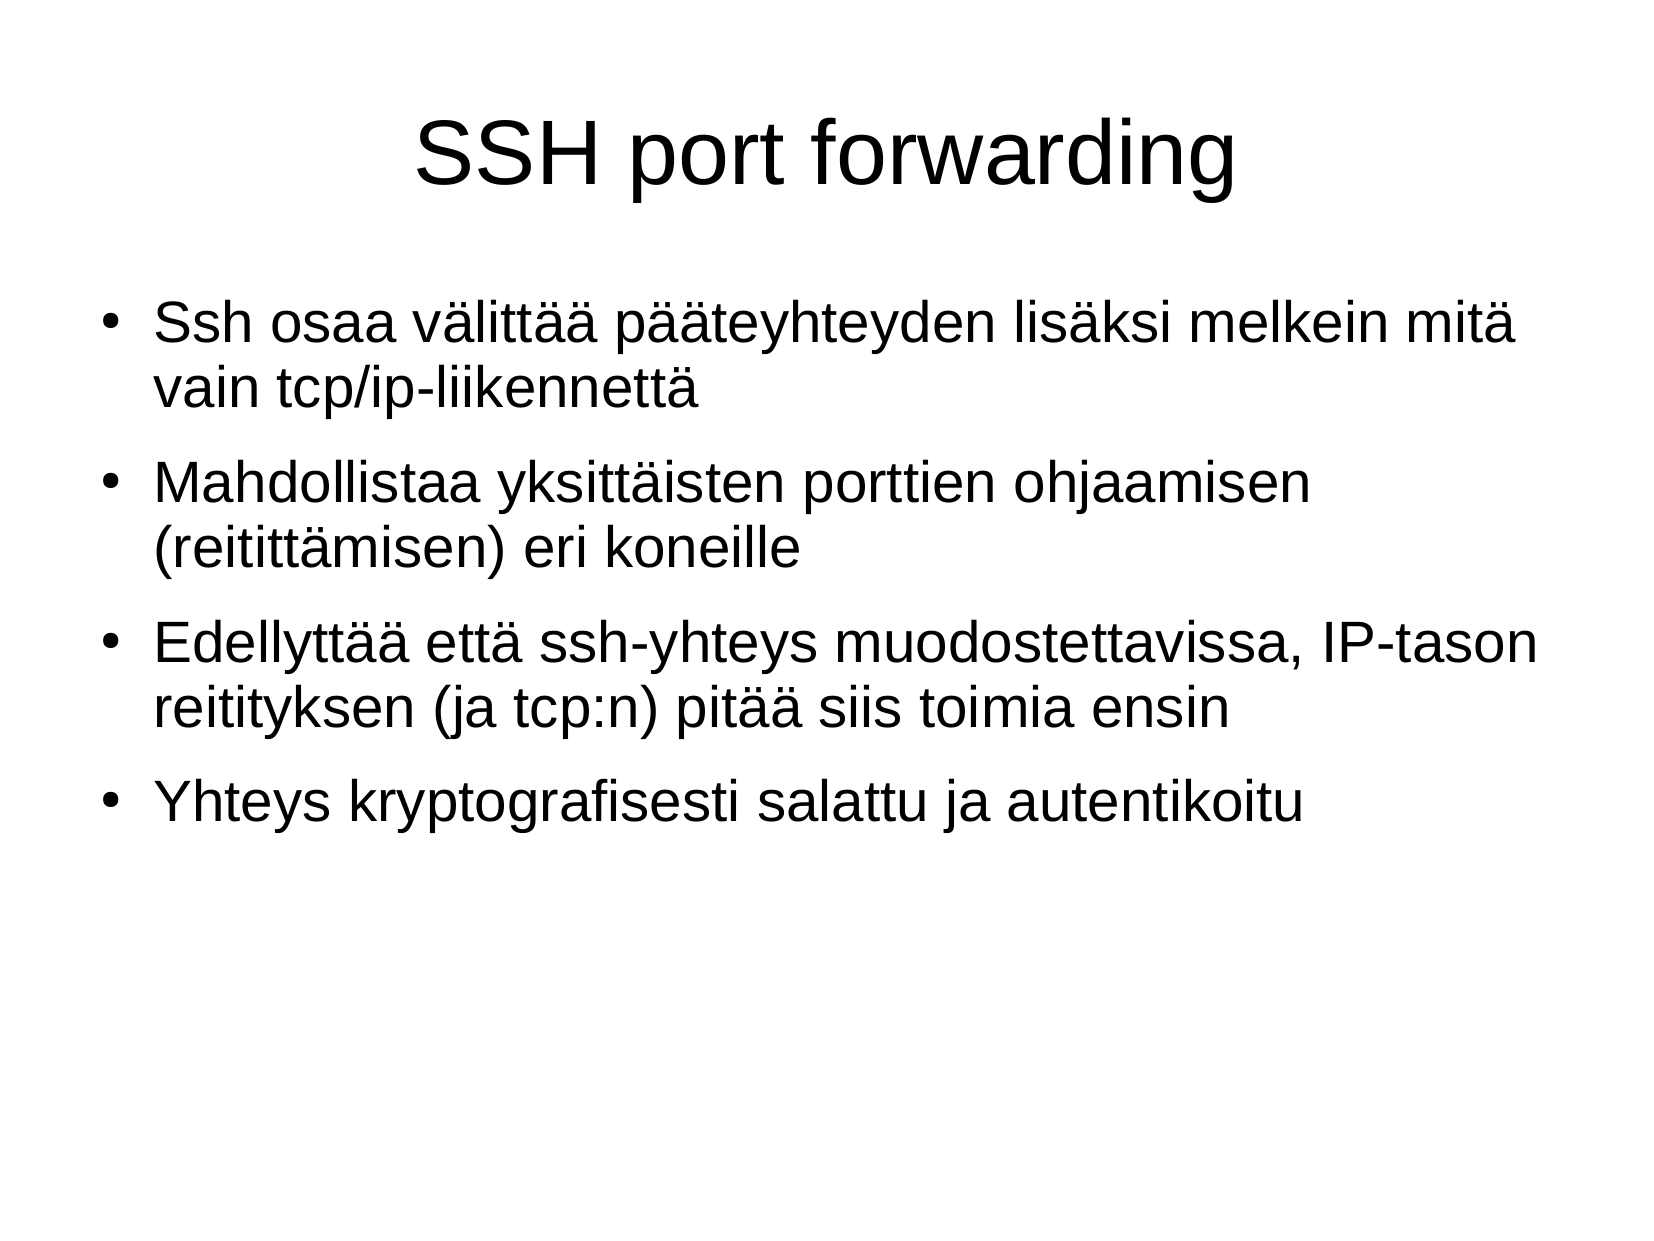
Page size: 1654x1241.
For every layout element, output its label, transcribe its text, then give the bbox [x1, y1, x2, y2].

list Ssh osaa välittää pääteyhteyden lisäksi melkein mitä vain tcp/ip-liikennettä Mahdollistaa yksittäisten porttien ohjaamisen (reitittämisen) eri koneille Edellyttää että ssh-yhteys muodostettavissa, IP-tason reitityksen (ja tcp:n) pitää siis toimia ensin Yhteys kryptografisesti salattu ja autentikoitu [82, 290, 1571, 1010]
title SSH port forwarding [82, 49, 1571, 257]
